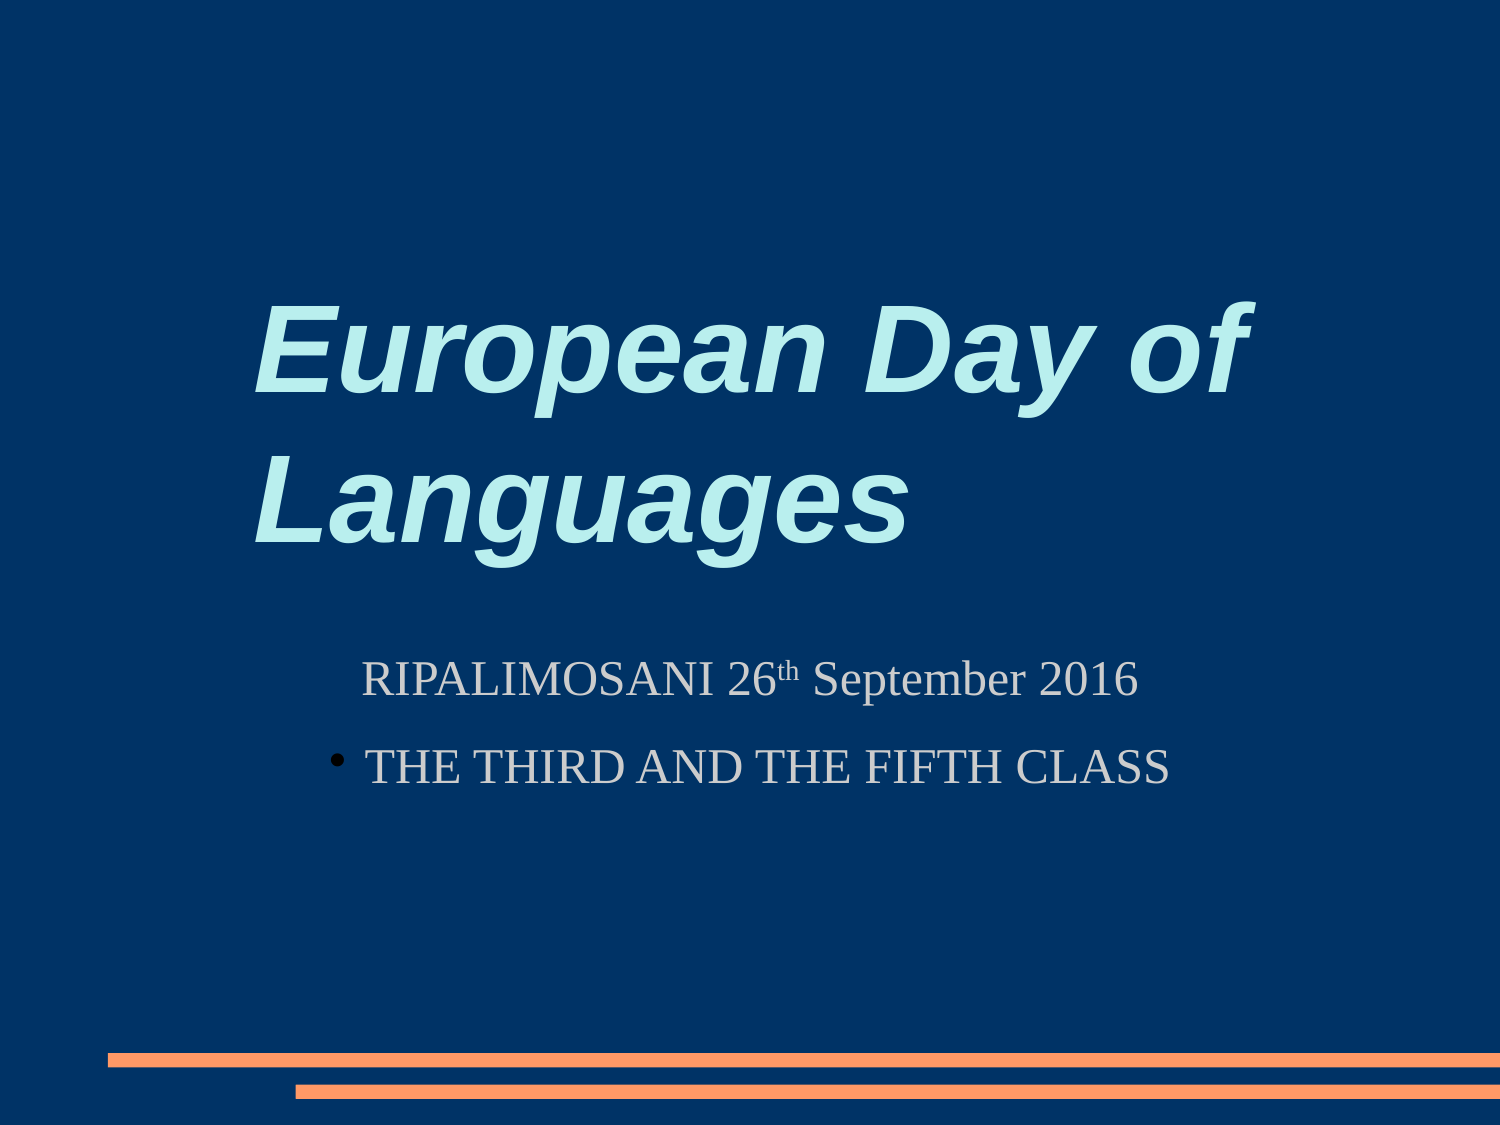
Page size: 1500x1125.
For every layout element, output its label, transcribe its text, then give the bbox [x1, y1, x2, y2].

subtitle RIPALIMOSANI 26th September 2016 THE THIRD AND THE FIFTH CLASS [225, 637, 1276, 926]
title European Day of Languages [112, 259, 1388, 575]
